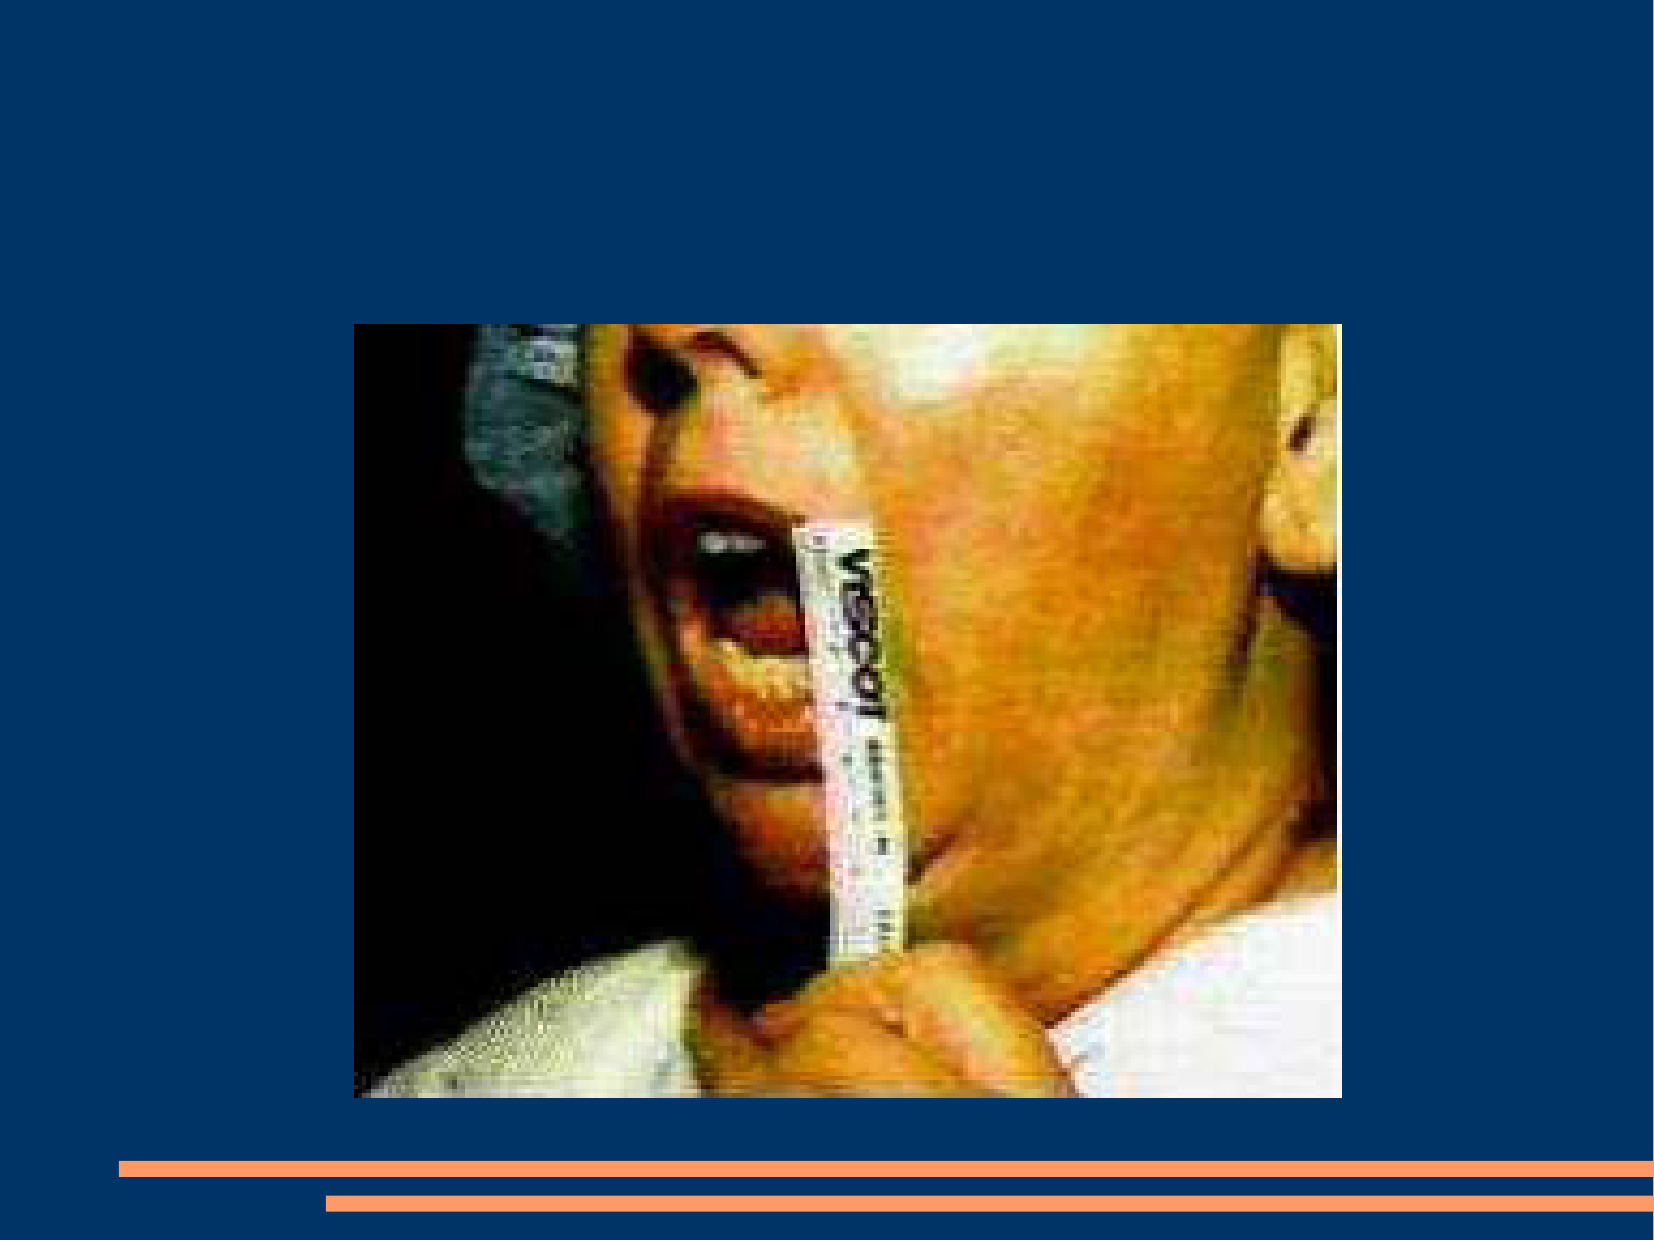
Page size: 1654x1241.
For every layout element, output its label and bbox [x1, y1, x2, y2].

picture [354, 324, 1342, 1098]
